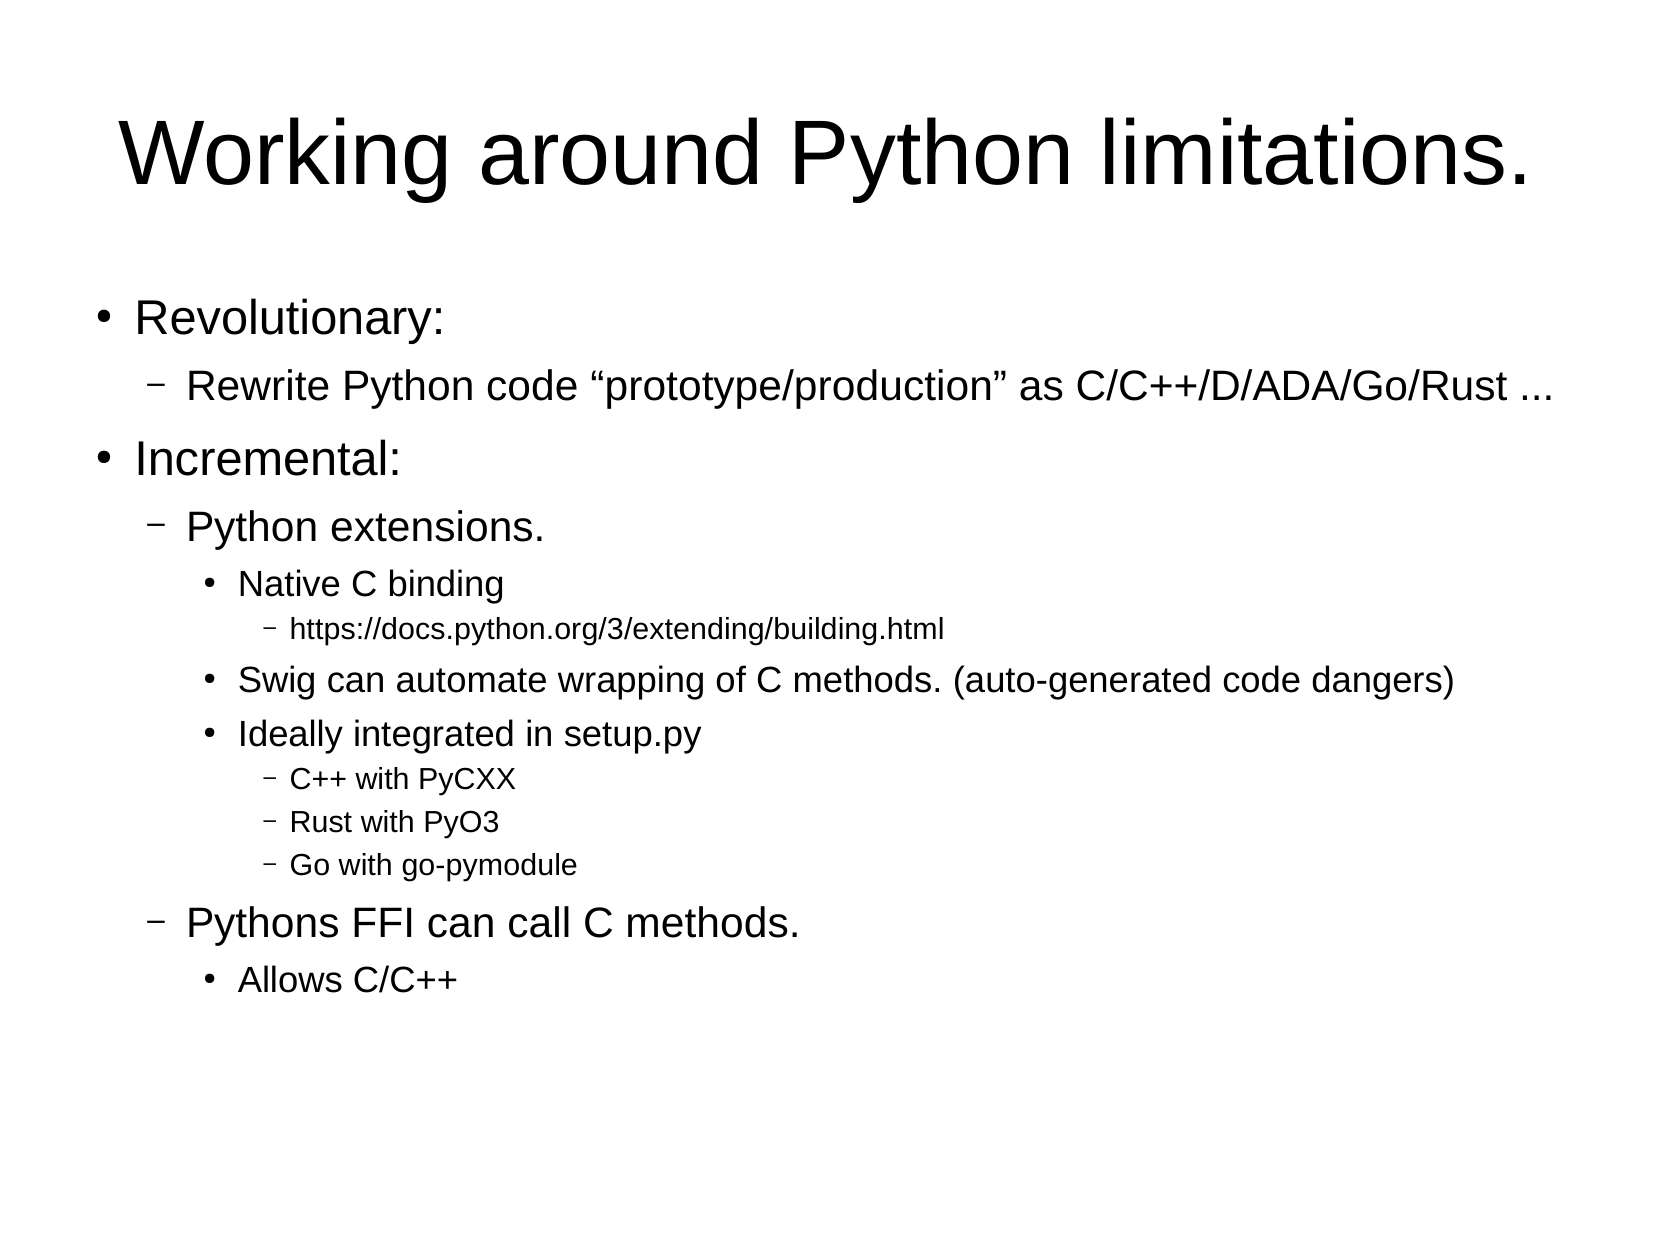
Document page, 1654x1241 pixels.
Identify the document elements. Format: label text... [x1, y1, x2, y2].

list Revolutionary: Rewrite Python code “prototype/production” as C/C++/D/ADA/Go/Rust ... Incremental: Python extensions. Native C binding https://docs.python.org/3/extending/building.html Swig can automate wrapping of C methods. (auto-generated code dangers) Ideally integrated in setup.py C++ with PyCXX Rust with PyO3 Go with go-pymodule Pythons FFI can call C methods. Allows C/C++ [82, 290, 1571, 1010]
title Working around Python limitations. [82, 49, 1571, 257]
